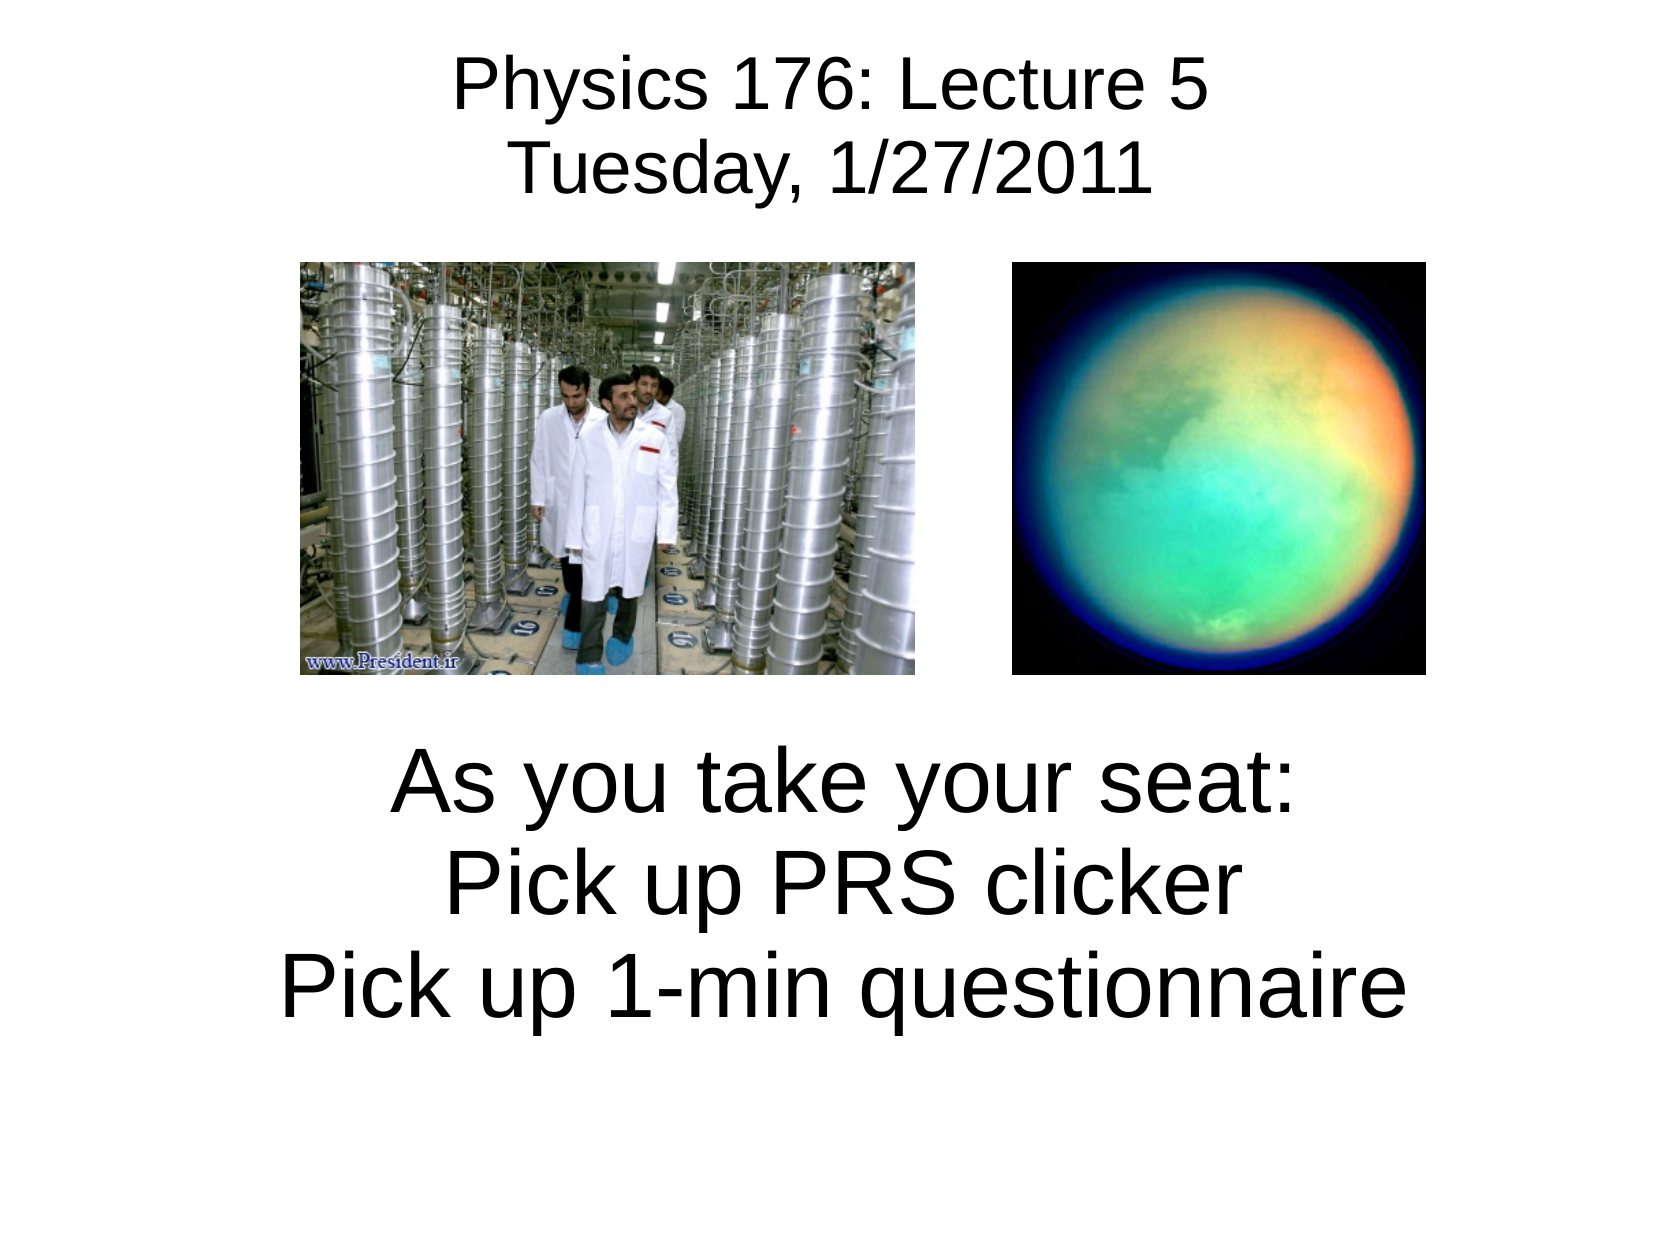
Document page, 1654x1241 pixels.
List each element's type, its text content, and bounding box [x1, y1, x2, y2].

picture [1012, 262, 1426, 676]
picture [300, 262, 915, 676]
title Physics 176: Lecture 5 Tuesday, 1/27/2011 [86, 29, 1576, 222]
text_box As you take your seat: Pick up PRS clicker Pick up 1-min questionnaire [263, 722, 1426, 1045]
